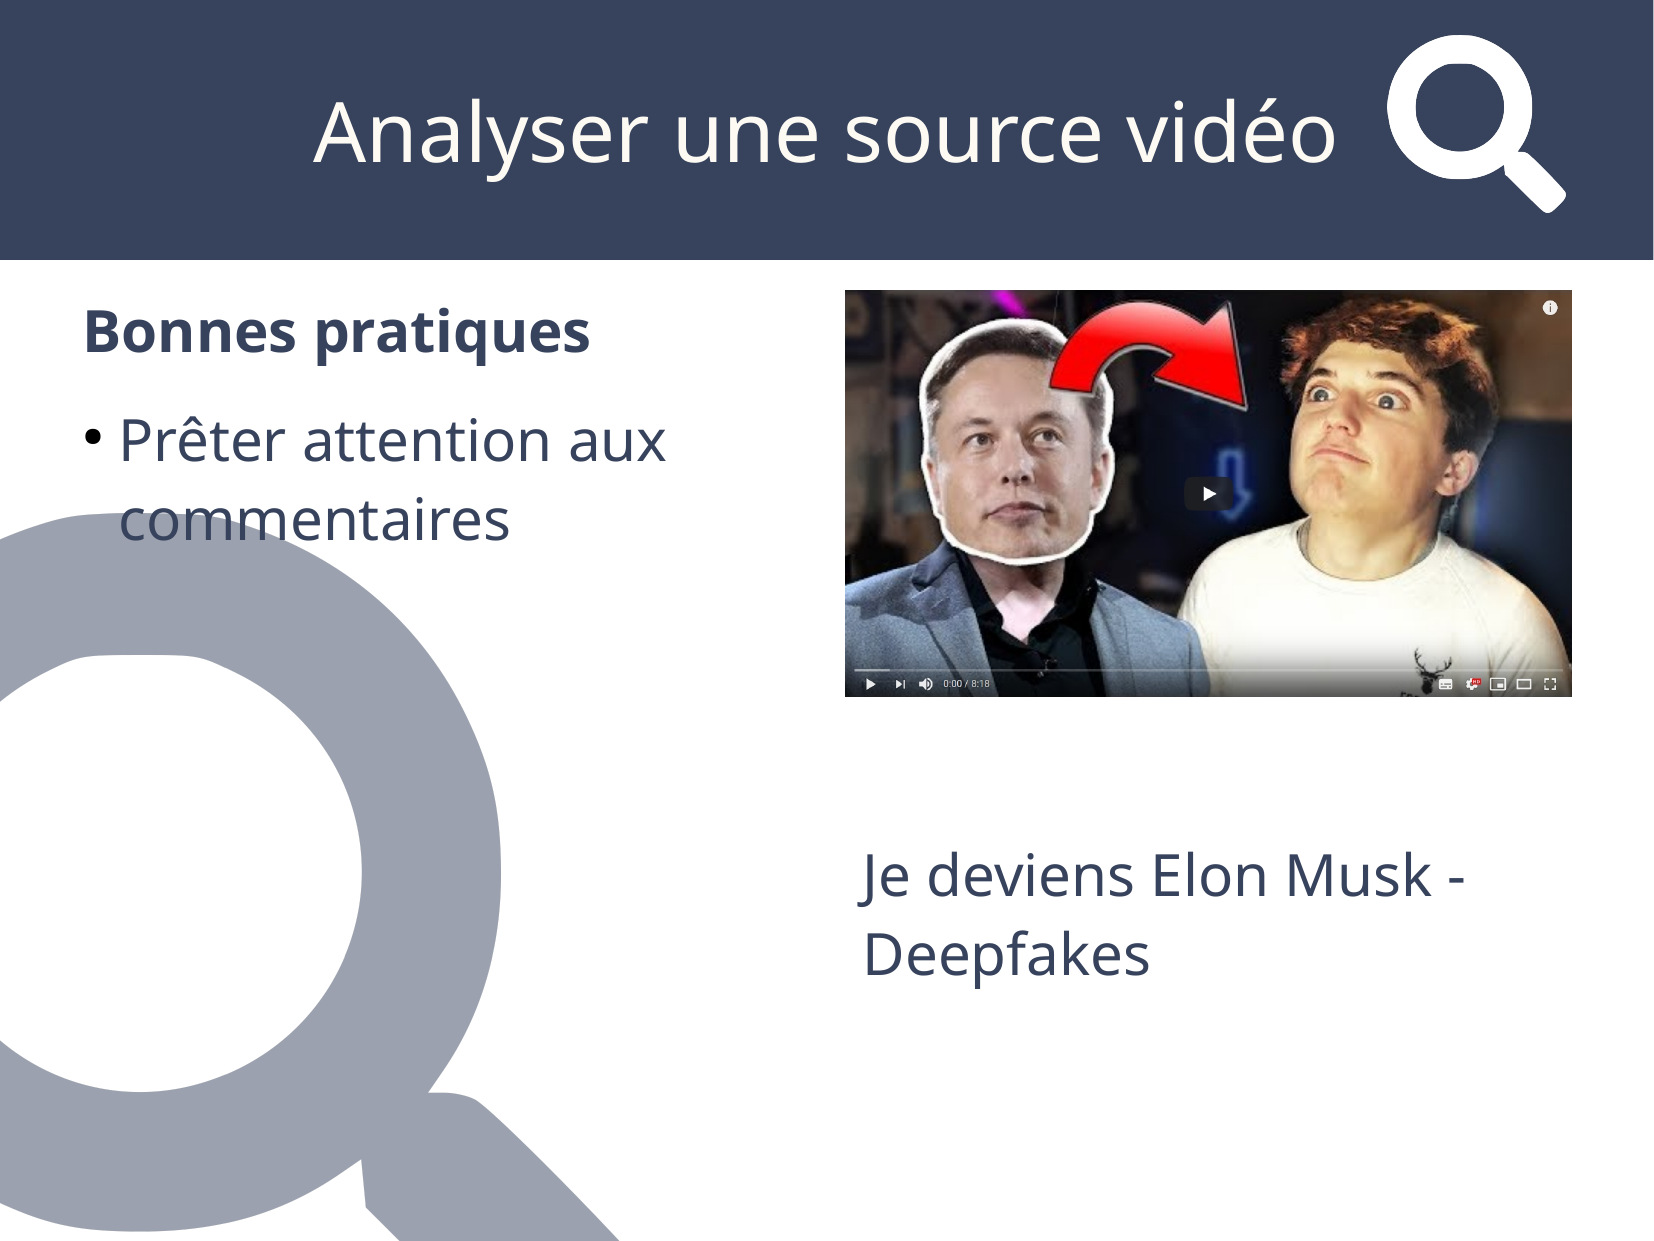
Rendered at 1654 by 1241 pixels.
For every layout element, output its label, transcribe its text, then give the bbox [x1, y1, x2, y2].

list Je deviens Elon Musk - Deepfakes [845, 697, 1572, 1193]
title Analyser une source vidéo [0, 0, 1654, 260]
picture [845, 290, 1572, 697]
list Bonnes pratiques Prêter attention aux commentaires [82, 290, 809, 1193]
picture [1387, 35, 1566, 213]
picture [0, 513, 669, 1241]
